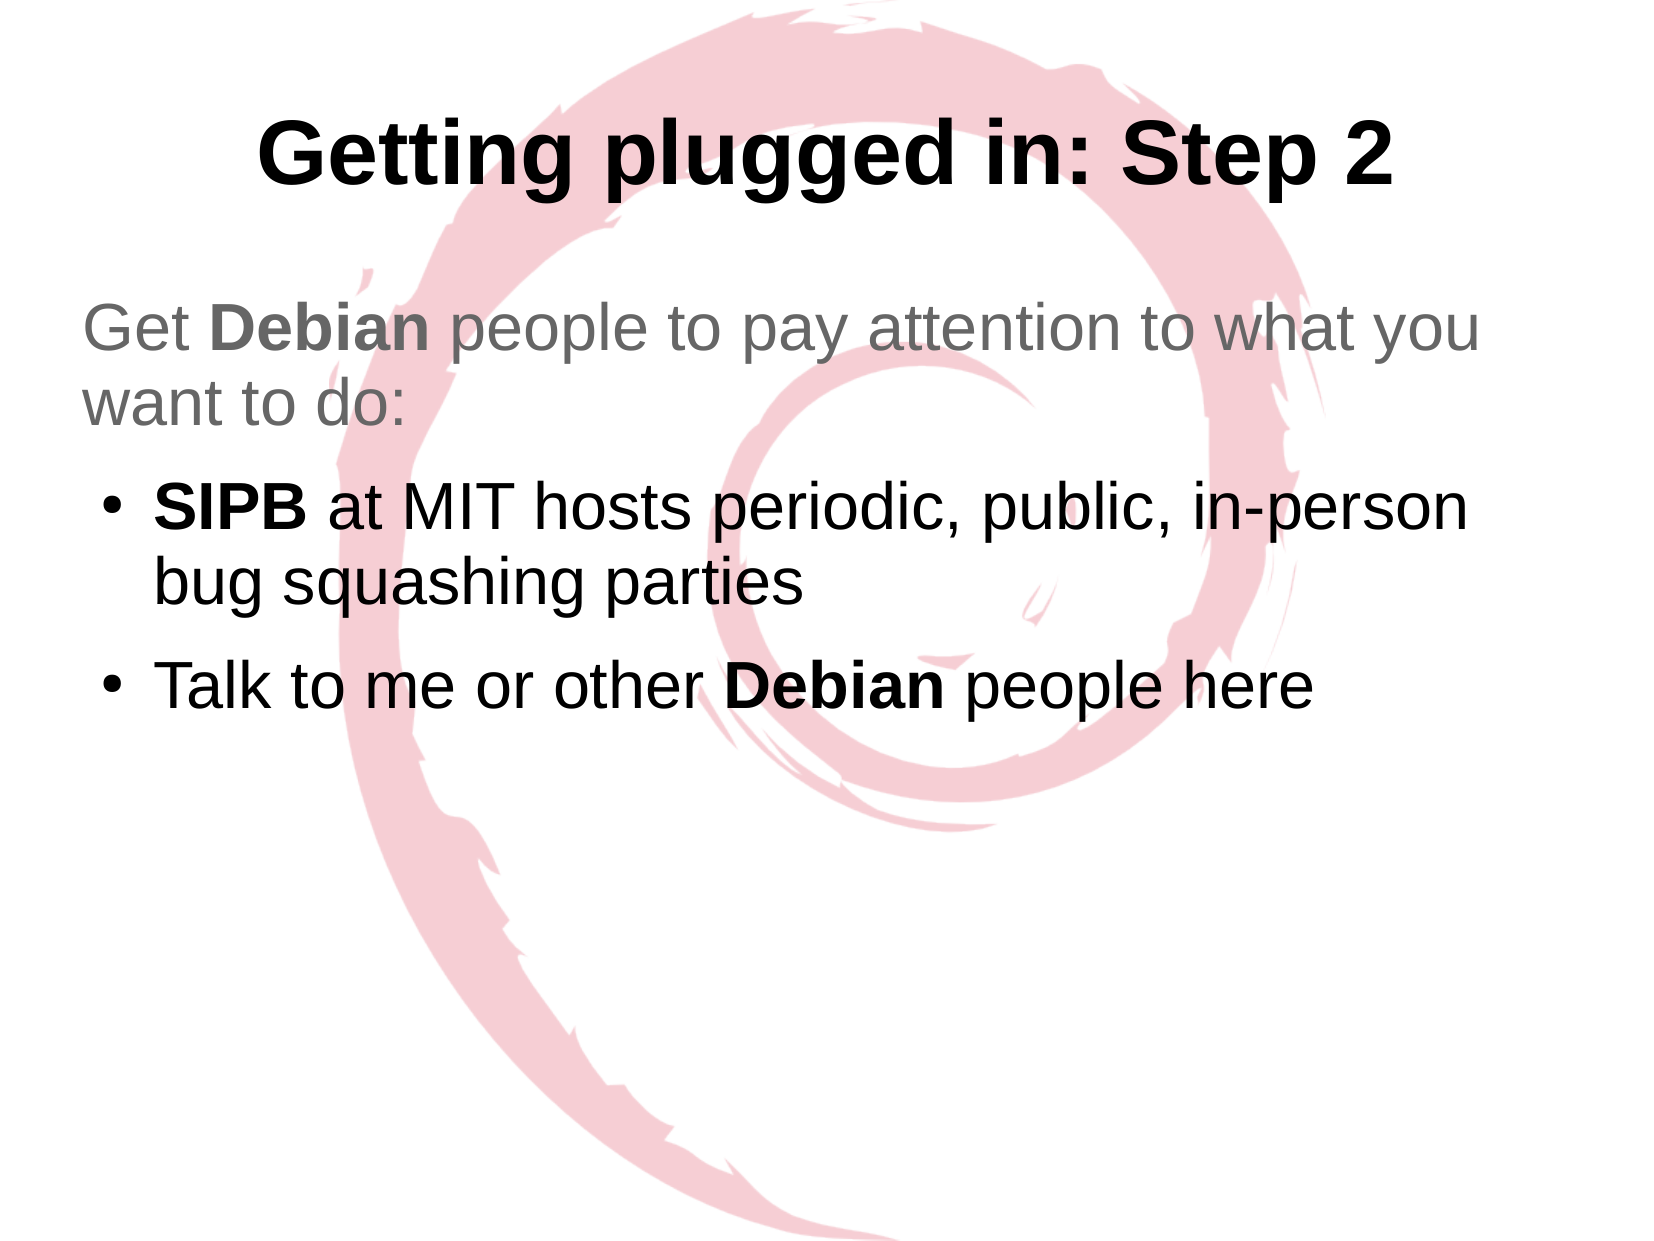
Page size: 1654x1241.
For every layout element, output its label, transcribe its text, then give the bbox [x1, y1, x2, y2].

title Getting plugged in: Step 2 [82, 49, 1571, 257]
list Get Debian people to pay attention to what you want to do: SIPB at MIT hosts periodic, public, in-person bug squashing parties Talk to me or other Debian people here [82, 290, 1571, 1109]
